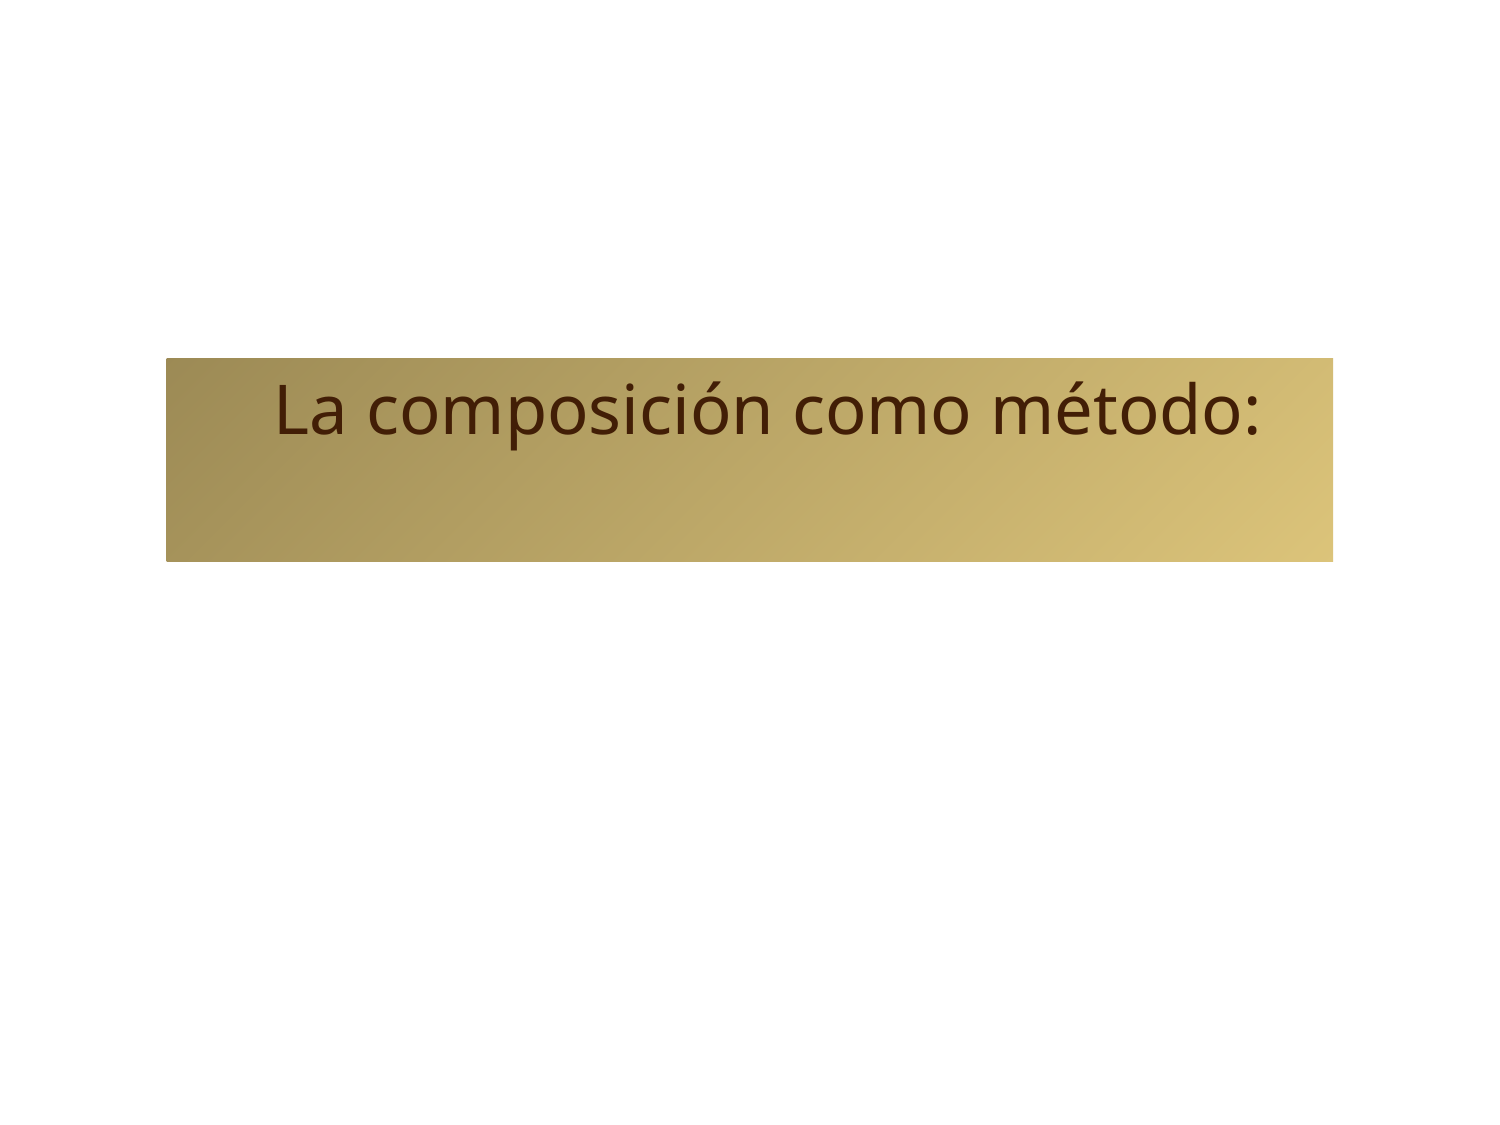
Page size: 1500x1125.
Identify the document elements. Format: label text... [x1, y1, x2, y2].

text_box La composición como método: [166, 358, 1334, 562]
